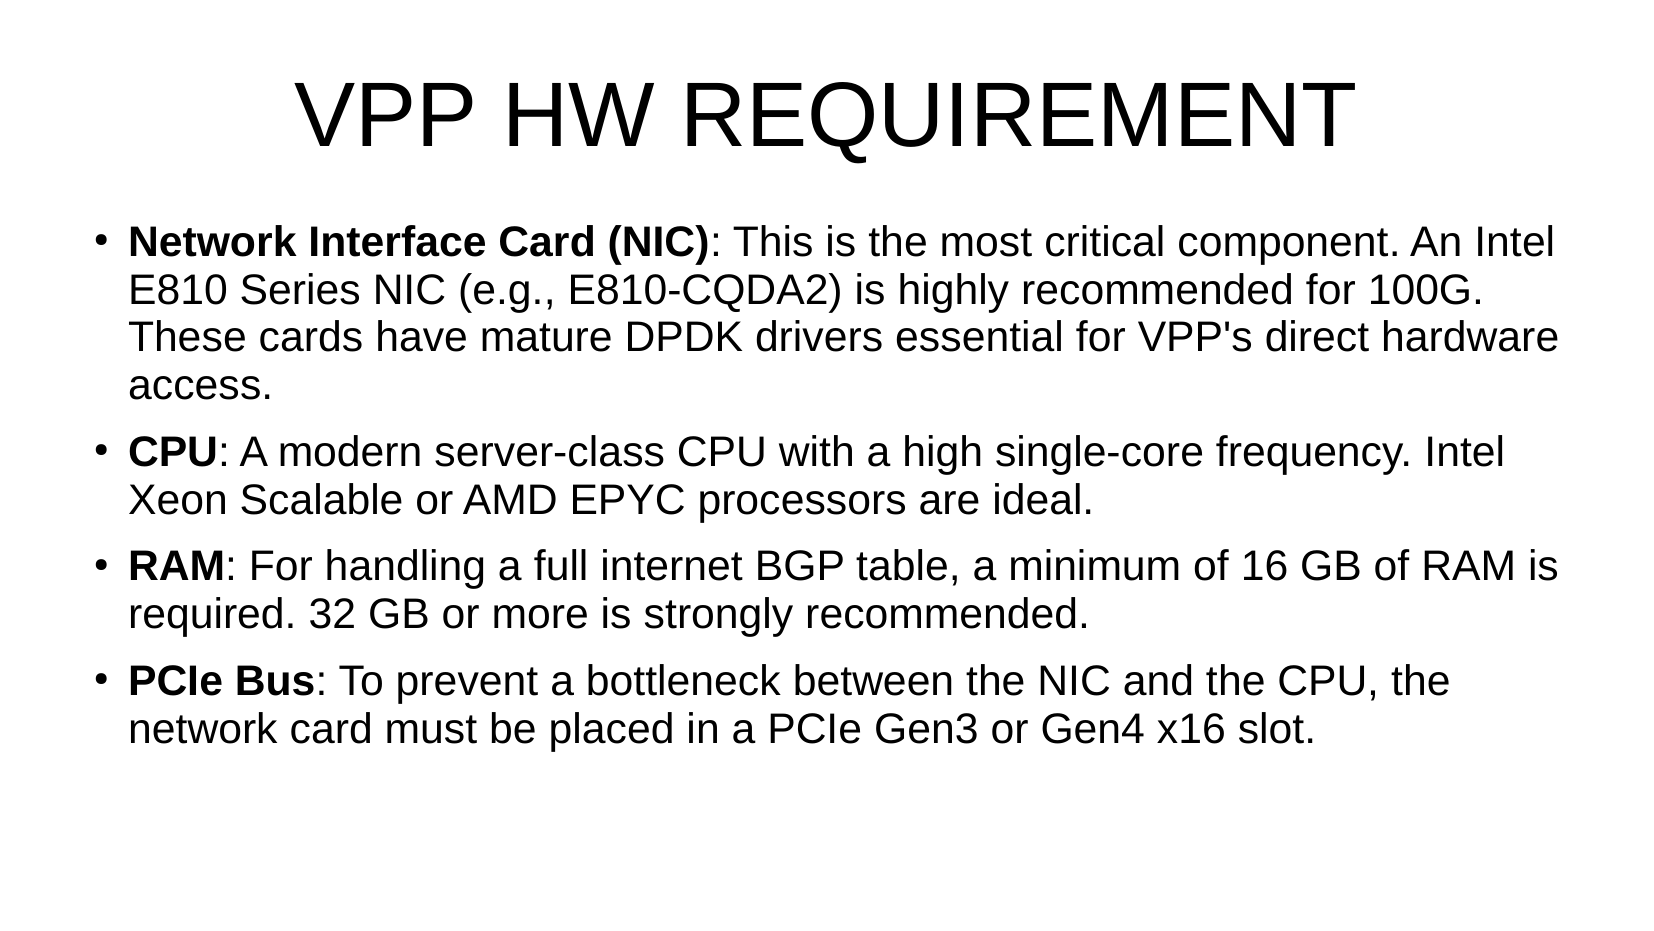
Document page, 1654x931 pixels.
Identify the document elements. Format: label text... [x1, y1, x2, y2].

list Network Interface Card (NIC): This is the most critical component. An Intel E810 Series NIC (e.g., E810-CQDA2) is highly recommended for 100G. These cards have mature DPDK drivers essential for VPP's direct hardware access. CPU: A modern server-class CPU with a high single-core frequency. Intel Xeon Scalable or AMD EPYC processors are ideal. RAM: For handling a full internet BGP table, a minimum of 16 GB of RAM is required. 32 GB or more is strongly recommended. PCIe Bus: To prevent a bottleneck between the NIC and the CPU, the network card must be placed in a PCIe Gen3 or Gen4 x16 slot. [82, 217, 1571, 758]
title VPP HW REQUIREMENT [82, 37, 1571, 193]
